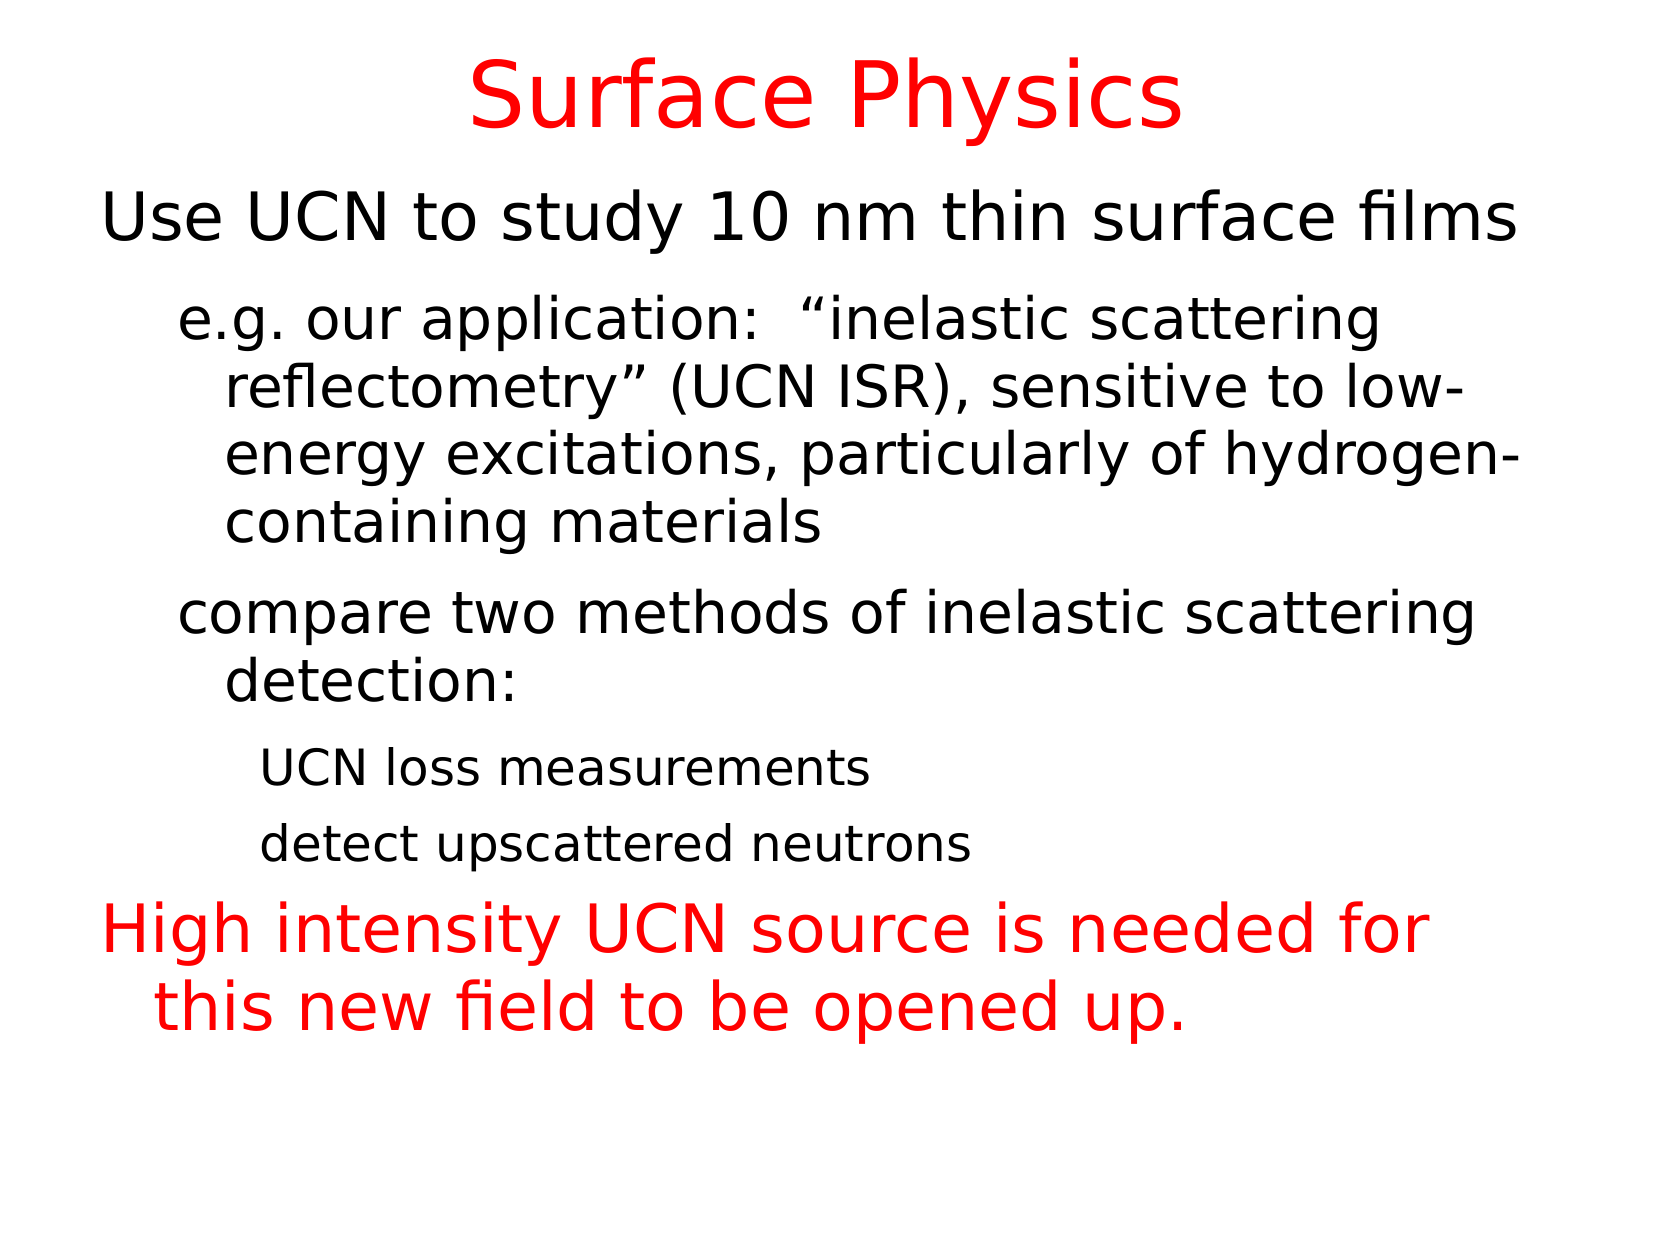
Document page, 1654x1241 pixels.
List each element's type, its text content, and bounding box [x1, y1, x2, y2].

title Surface Physics [82, 0, 1571, 177]
list Use UCN to study 10 nm thin surface films e.g. our application: “inelastic scattering reflectometry” (UCN ISR), sensitive to low-energy excitations, particularly of hydrogen-containing materials compare two methods of inelastic scattering detection: UCN loss measurements detect upscattered neutrons High intensity UCN source is needed for this new field to be opened up. [82, 177, 1571, 1125]
